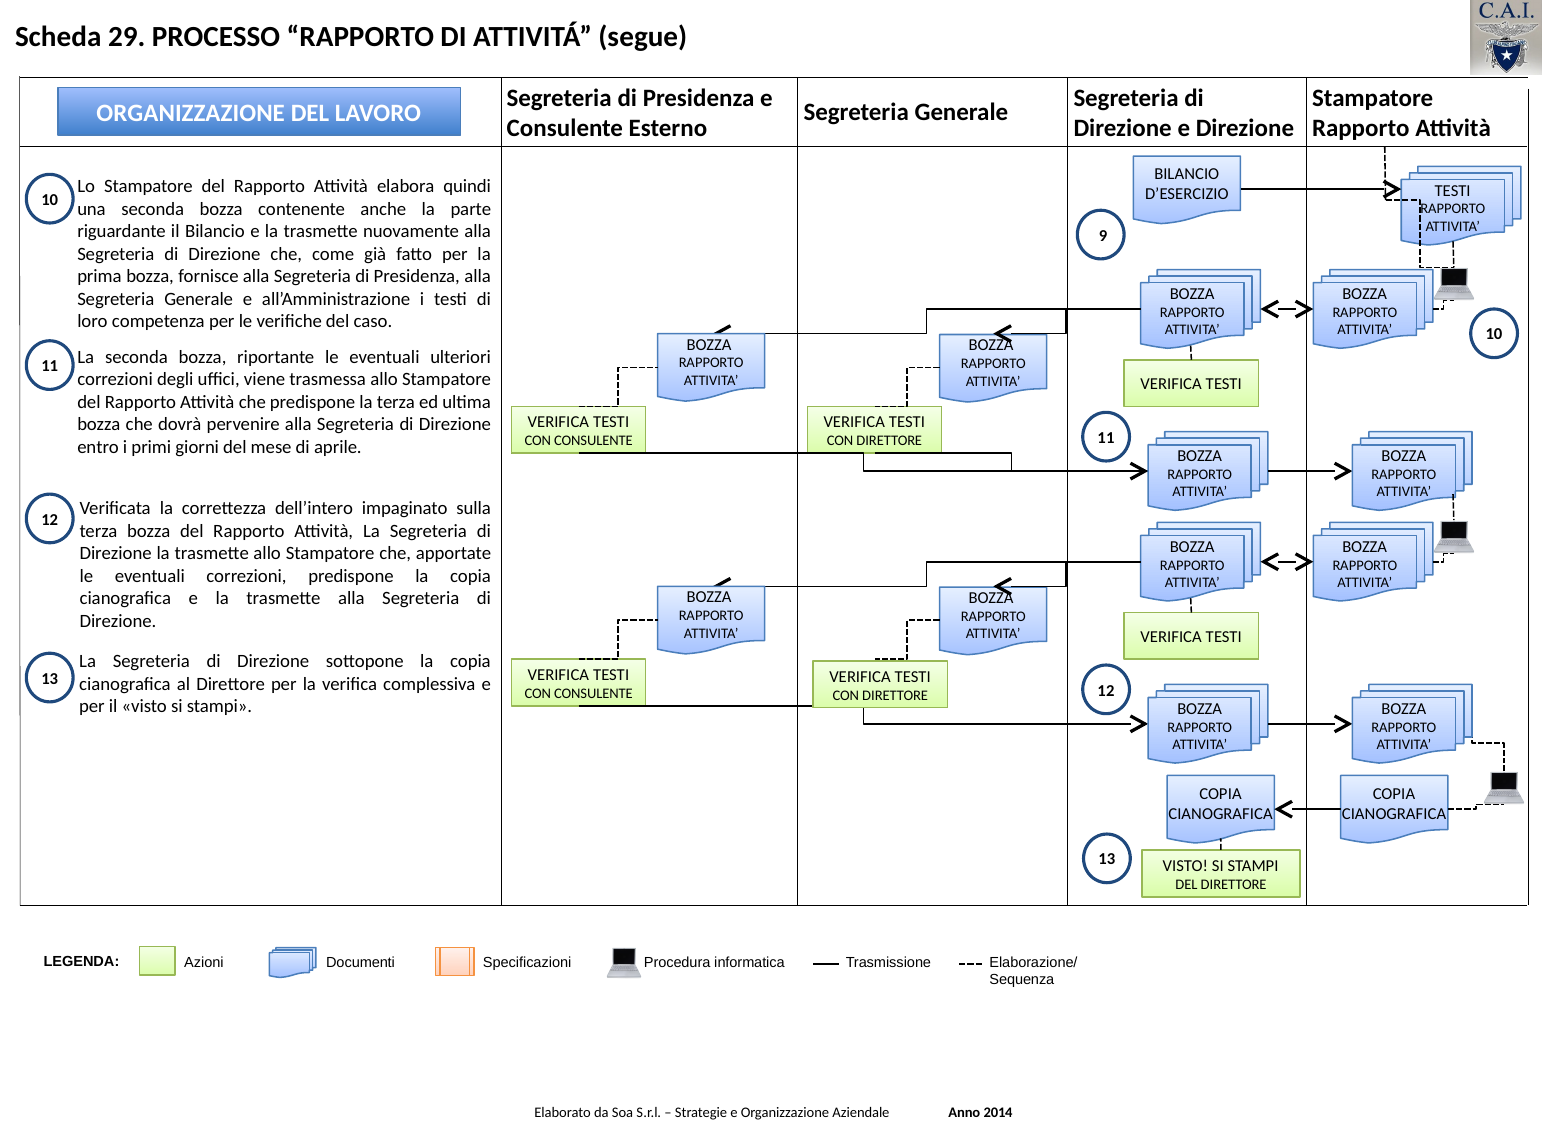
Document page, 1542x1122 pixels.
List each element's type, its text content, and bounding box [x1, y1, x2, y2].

text_box 13 [26, 653, 74, 702]
text_box VERIFICA TESTI [1124, 612, 1259, 660]
text_box COPIA CIANOGRAFICA [1340, 775, 1448, 843]
text_box Stampatore Rapporto Attività [1306, 77, 1528, 145]
text_box La Segreteria di Direzione sottopone la copia cianografica al Direttore per la verifica complessiva e per il «visto si stampi». [64, 641, 506, 724]
text_box 13 [1083, 834, 1131, 883]
text_box VERIFICA TESTI CON CONSULENTE [511, 659, 646, 706]
text_box VERIFICA TESTI CON DIRETTORE [813, 661, 948, 708]
text_box TESTI RAPPORTO ATTIVITA’ [1401, 166, 1521, 245]
text_box BOZZA RAPPORTO ATTIVITA’ [939, 587, 1047, 655]
text_box BOZZA RAPPORTO ATTIVITA’ [657, 333, 765, 402]
text_box Lo Stampatore del Rapporto Attività elabora quindi una seconda bozza contenente anche la parte riguardante il Bilancio e la trasmette nuovamente alla Segreteria di Direzione che, come già fatto per la prima bozza, fornisce alla Segreteria di Presidenza, alla Segreteria Generale e all’Amministrazione i testi di loro competenza per le verifiche del caso. [62, 166, 506, 339]
text_box 12 [26, 494, 64, 543]
text_box [436, 947, 474, 976]
text_box Specificazioni [468, 945, 598, 978]
text_box Scheda 29. PROCESSO “RAPPORTO DI ATTIVITÁ” (segue) [0, 0, 1470, 74]
text_box BOZZA RAPPORTO ATTIVITA’ [1148, 684, 1268, 764]
text_box BOZZA RAPPORTO ATTIVITA’ [939, 334, 1047, 402]
text_box VISTO! SI STAMPI DEL DIRETTORE [1142, 849, 1300, 897]
text_box BOZZA RAPPORTO ATTIVITA’ [1313, 269, 1433, 349]
text_box 10 [1470, 308, 1518, 358]
picture [606, 947, 642, 979]
picture [1433, 267, 1475, 301]
text_box [139, 946, 169, 975]
text_box BOZZA RAPPORTO ATTIVITA’ [1140, 269, 1261, 349]
text_box Segreteria di Presidenza e Consulente Esterno [500, 78, 798, 146]
text_box Segreteria di Direzione e Direzione [1067, 78, 1307, 146]
text_box BOZZA RAPPORTO ATTIVITA’ [657, 586, 765, 654]
text_box BOZZA RAPPORTO ATTIVITA’ [1352, 684, 1473, 764]
text_box Trasmissione [831, 945, 961, 978]
text_box Elaborato da Soa S.r.l. – Strategie e Organizzazione Aziendale Anno 2014 [2, 1096, 1542, 1122]
text_box VERIFICA TESTI CON CONSULENTE [511, 406, 646, 454]
text_box Verificata la correttezza dell’intero impaginato sulla terza bozza del Rapporto Attività, La Segreteria di Direzione la trasmette allo Stampatore che, apportate le eventuali correzioni, predispone la copia cianografica e la trasmette alla Segreteria di Direzione. [64, 488, 506, 639]
text_box Documenti [311, 945, 441, 978]
text_box Elaborazione/Sequenza [974, 945, 1149, 995]
text_box 11 [26, 340, 74, 390]
text_box 9 [1077, 210, 1125, 259]
text_box La seconda bozza, riportante le eventuali ulteriori correzioni degli uffici, viene trasmessa allo Stampatore del Rapporto Attività che predispone la terza ed ultima bozza che dovrà pervenire alla Segreteria di Direzione entro i primi giorni del mese di aprile. [62, 339, 506, 465]
text_box BOZZA RAPPORTO ATTIVITA’ [1313, 522, 1433, 601]
text_box 11 [1082, 412, 1130, 461]
text_box LEGENDA: [28, 944, 136, 978]
text_box Segreteria Generale [797, 77, 1068, 145]
text_box ORGANIZZAZIONE DEL LAVORO [57, 87, 461, 136]
text_box VERIFICA TESTI CON DIRETTORE [807, 406, 942, 454]
text_box COPIA CIANOGRAFICA [1167, 775, 1275, 843]
text_box 12 [1082, 665, 1130, 714]
text_box BOZZA RAPPORTO ATTIVITA’ [1140, 522, 1261, 601]
text_box 10 [26, 174, 74, 223]
text_box VERIFICA TESTI [1124, 359, 1259, 407]
picture [1470, 0, 1542, 75]
text_box BILANCIO D’ESERCIZIO [1133, 156, 1241, 224]
picture [1483, 771, 1525, 805]
text_box Azioni [169, 945, 270, 978]
text_box BOZZA RAPPORTO ATTIVITA’ [1148, 431, 1268, 511]
text_box BOZZA RAPPORTO ATTIVITA’ [1352, 431, 1473, 511]
picture [1433, 520, 1475, 554]
text_box Procedura informatica [628, 945, 812, 978]
text_box [269, 947, 316, 978]
